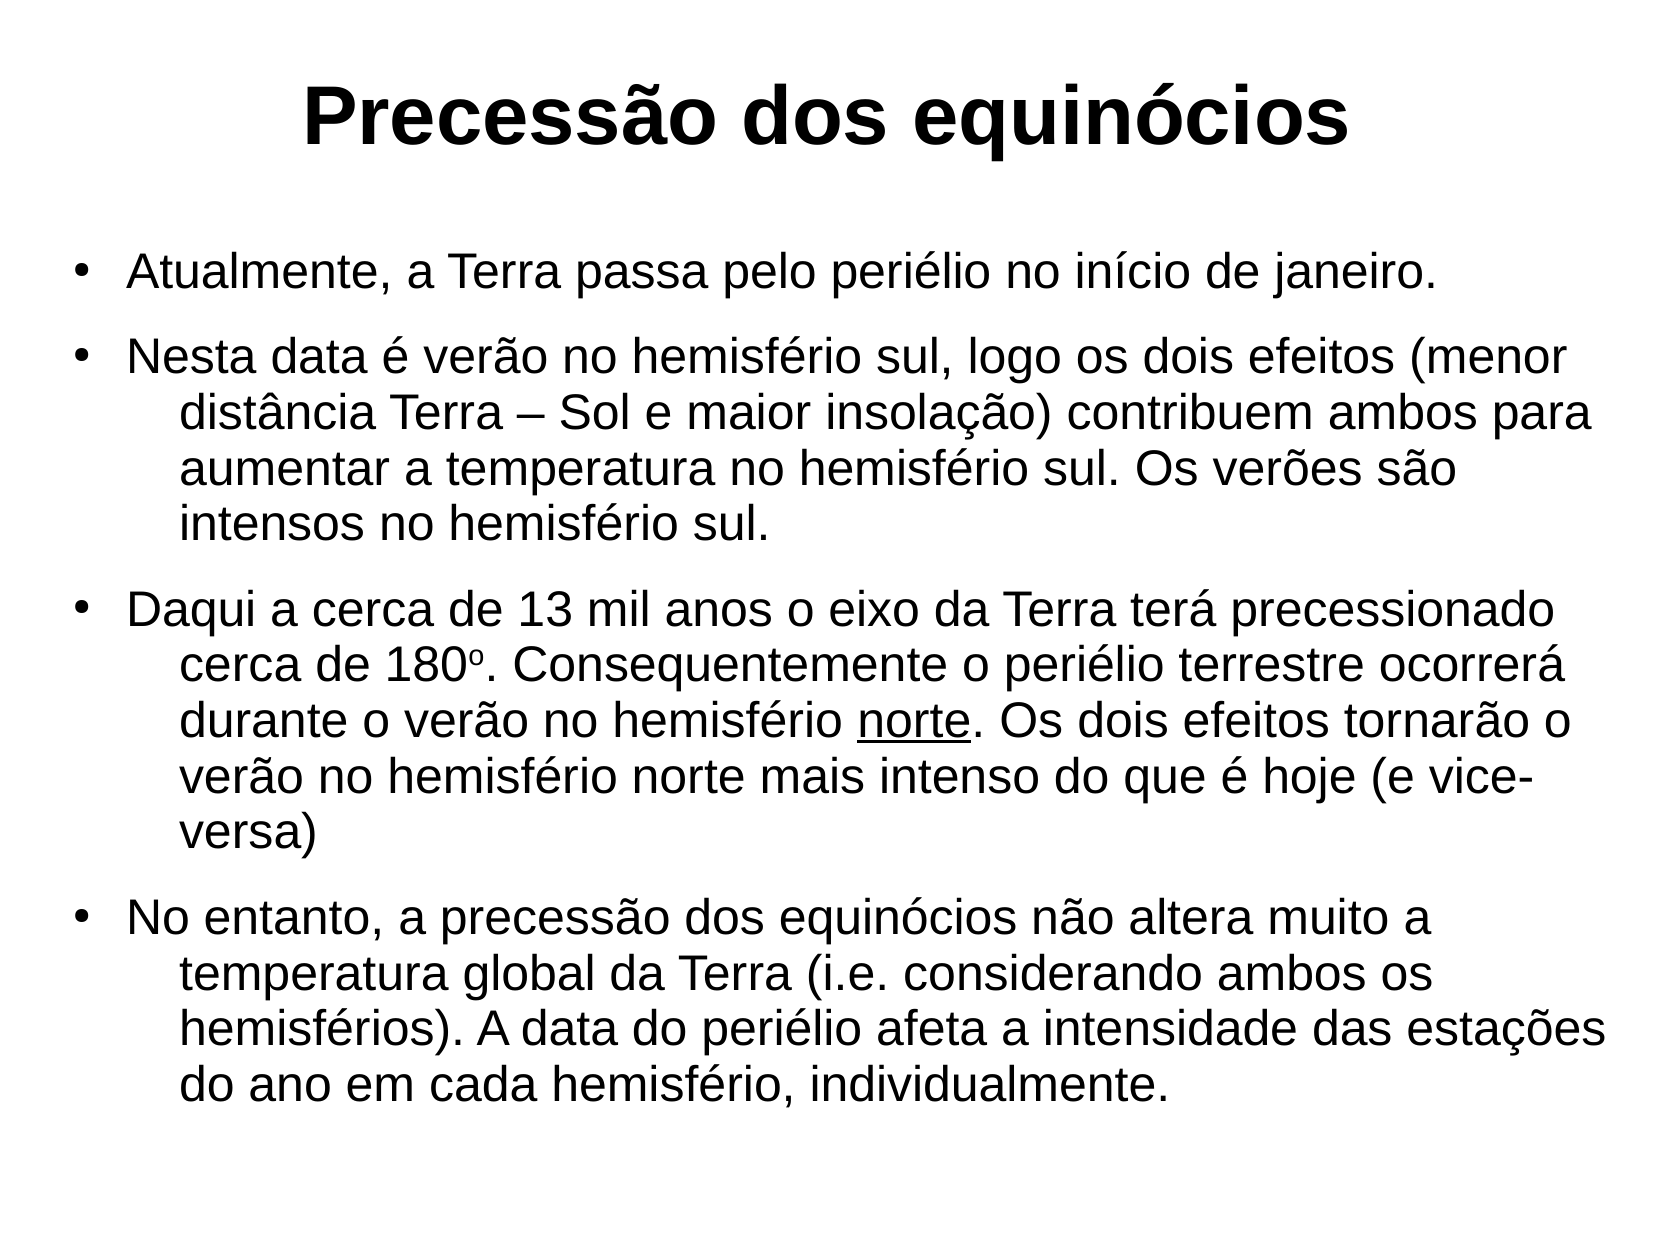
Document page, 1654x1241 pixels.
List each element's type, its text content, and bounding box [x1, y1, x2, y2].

list Atualmente, a Terra passa pelo periélio no início de janeiro. Nesta data é verão no hemisfério sul, logo os dois efeitos (menor distância Terra – Sol e maior insolação) contribuem ambos para aumentar a temperatura no hemisfério sul. Os verões são intensos no hemisfério sul. Daqui a cerca de 13 mil anos o eixo da Terra terá precessionado cerca de 180o. Consequentemente o periélio terrestre ocorrerá durante o verão no hemisfério norte. Os dois efeitos tornarão o verão no hemisfério norte mais intenso do que é hoje (e vice-versa) No entanto, a precessão dos equinócios não altera muito a temperatura global da Terra (i.e. considerando ambos os hemisférios). A data do periélio afeta a intensidade das estações do ano em cada hemisfério, individualmente. [37, 242, 1613, 1200]
title Precessão dos equinócios [82, 43, 1571, 188]
